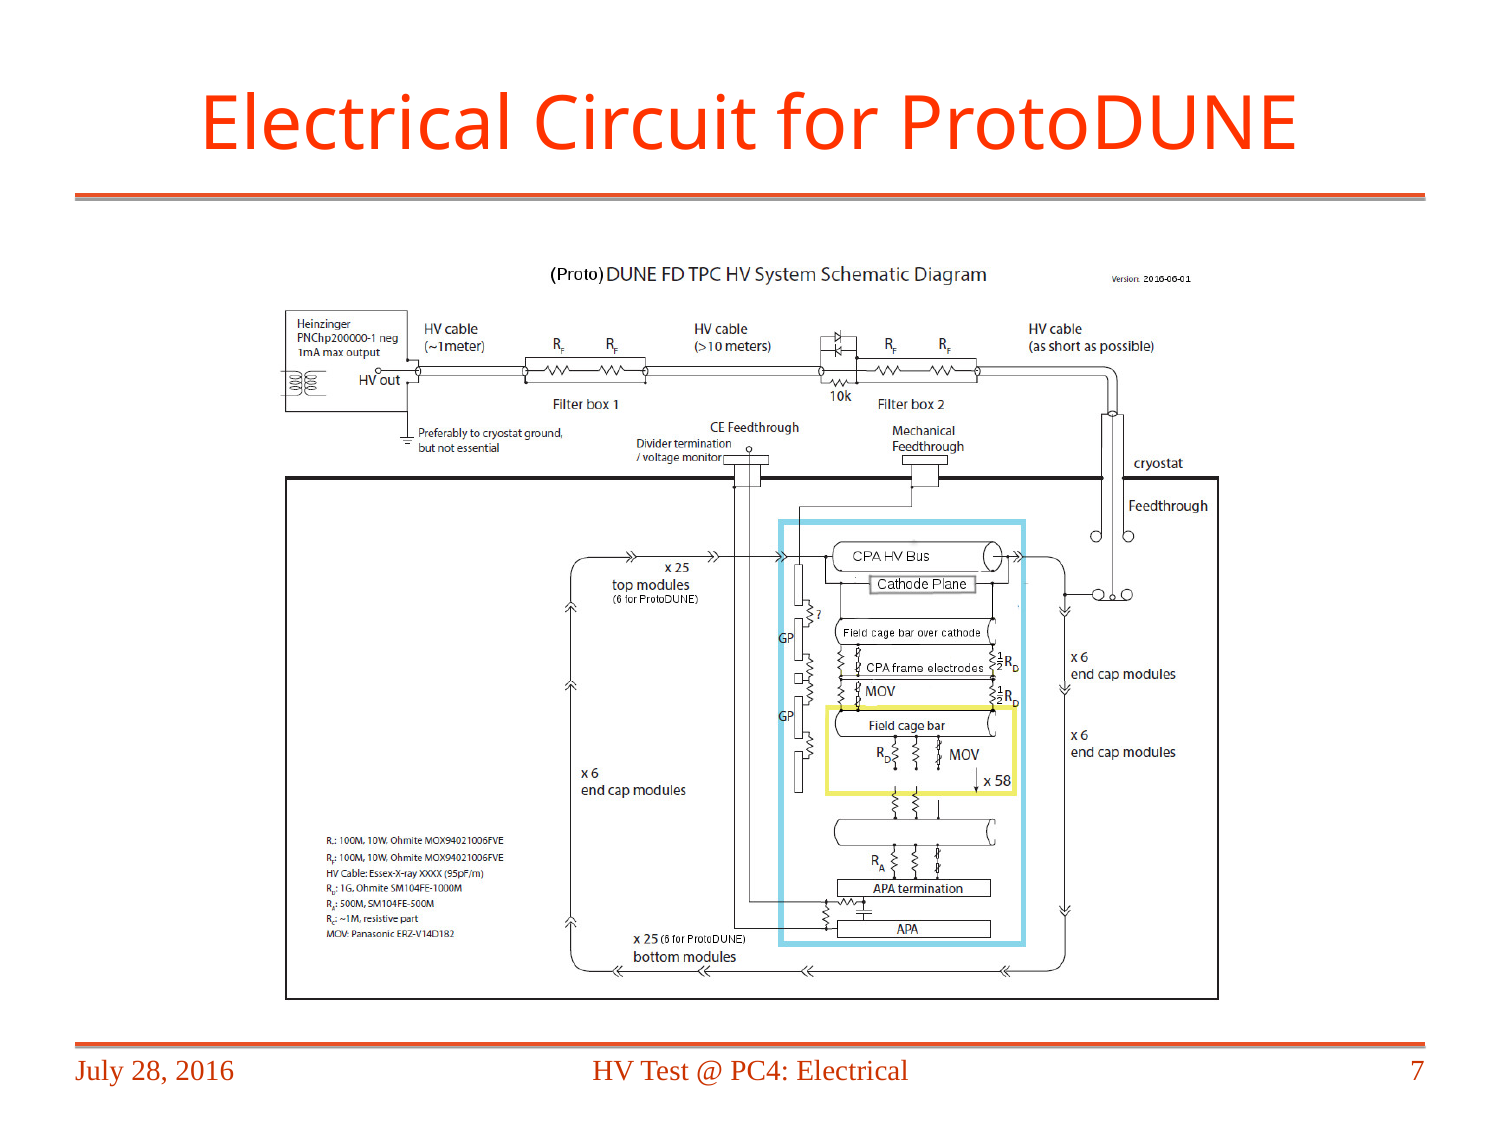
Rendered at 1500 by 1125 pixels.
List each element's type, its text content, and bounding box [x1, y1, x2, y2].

title Electrical Circuit for ProtoDUNE [75, 44, 1425, 196]
picture [270, 232, 1229, 1002]
